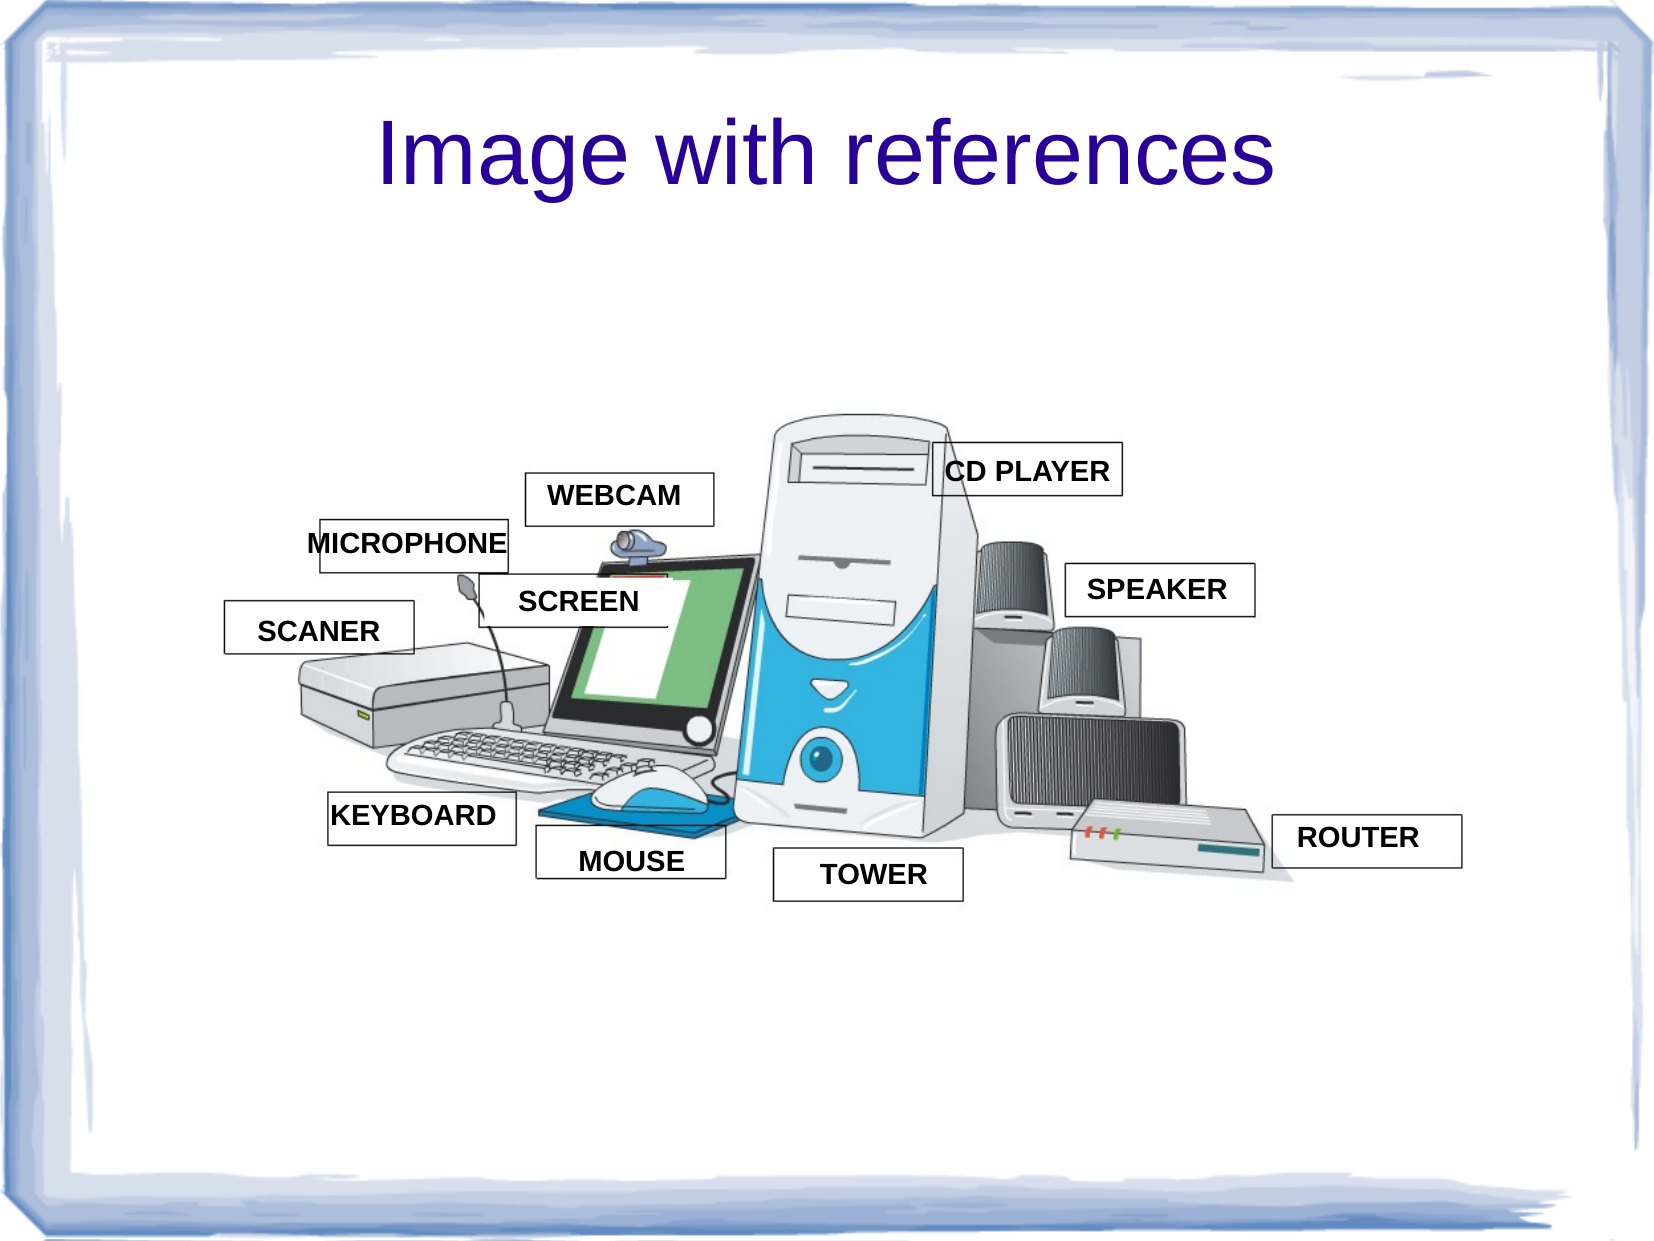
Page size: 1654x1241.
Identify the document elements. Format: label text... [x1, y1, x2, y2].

text_box KEYBOARD [307, 791, 520, 872]
title Image with references [82, 49, 1571, 257]
text_box SPEAKER [1062, 565, 1252, 615]
text_box MOUSE [537, 837, 727, 886]
text_box SCANER [224, 607, 414, 656]
text_box TOWER [779, 850, 969, 899]
text_box CD PLAYER [915, 447, 1140, 497]
text_box SCREEN [484, 577, 674, 626]
text_box MICROPHONE [283, 519, 532, 601]
text_box ROUTER [1263, 813, 1453, 863]
picture [0, 0, 1654, 1241]
text_box WEBCAM [519, 471, 709, 520]
